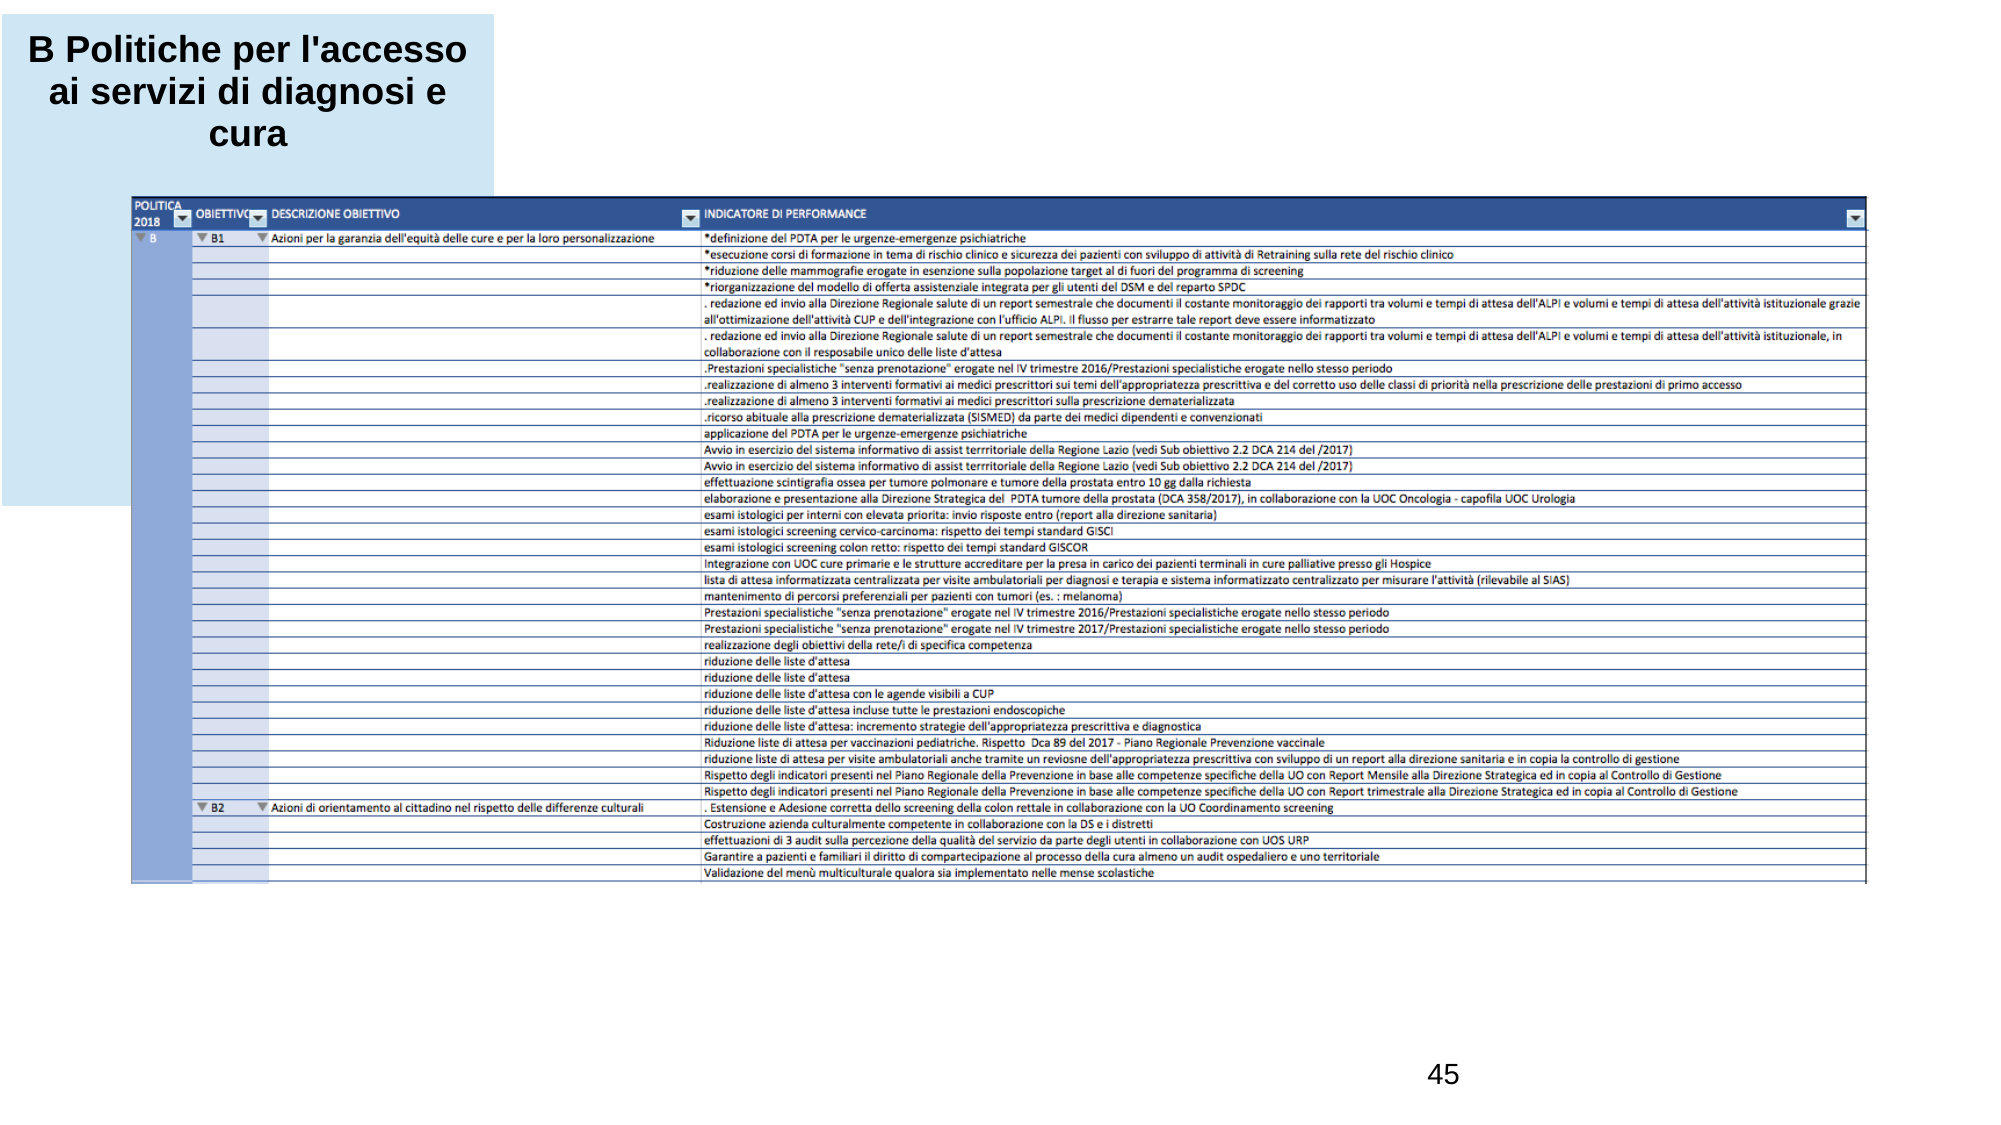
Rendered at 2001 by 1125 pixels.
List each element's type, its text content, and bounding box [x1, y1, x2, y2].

slide_number <numero> [1412, 1042, 1863, 1103]
picture [131, 196, 1869, 884]
table_header B Politiche per l'accesso ai servizi di diagnosi e cura [2, 14, 494, 506]
